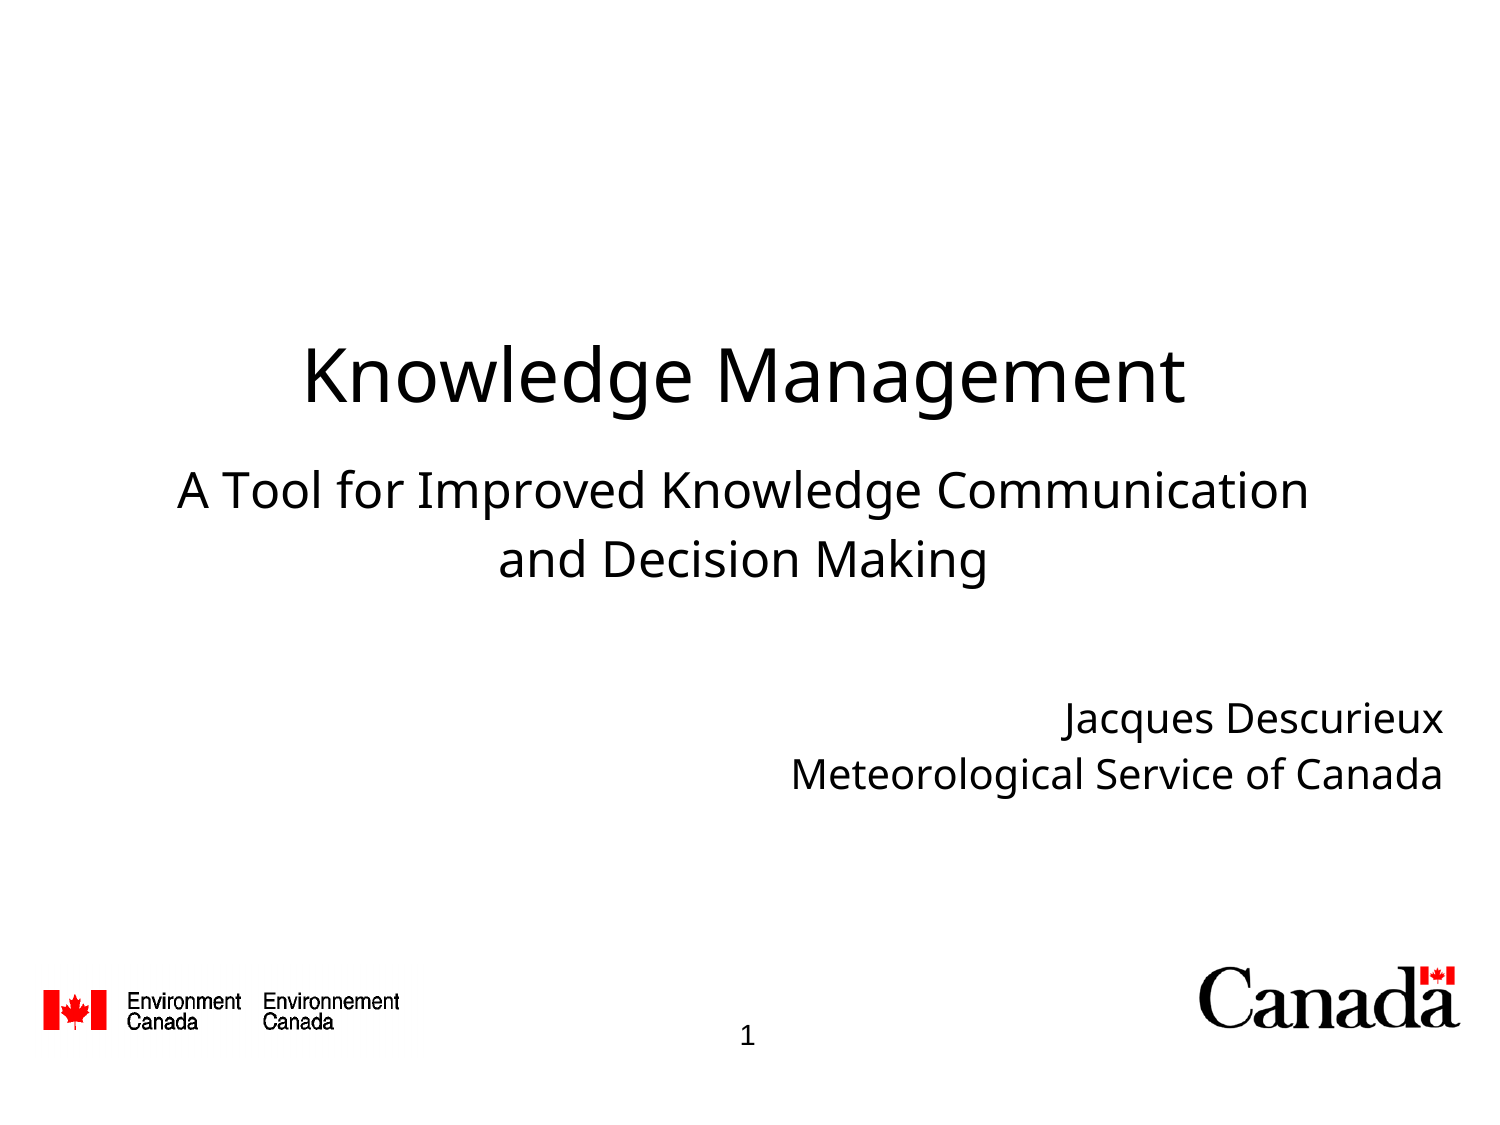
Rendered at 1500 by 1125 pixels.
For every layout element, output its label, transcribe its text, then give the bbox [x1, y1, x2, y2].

text_box Knowledge Management A Tool for Improved Knowledge Communication and Decision Making [159, 314, 1329, 600]
picture [1198, 964, 1462, 1029]
text_box Jacques Descurieux Meteorological Service of Canada [643, 680, 1459, 811]
picture [29, 964, 424, 1058]
